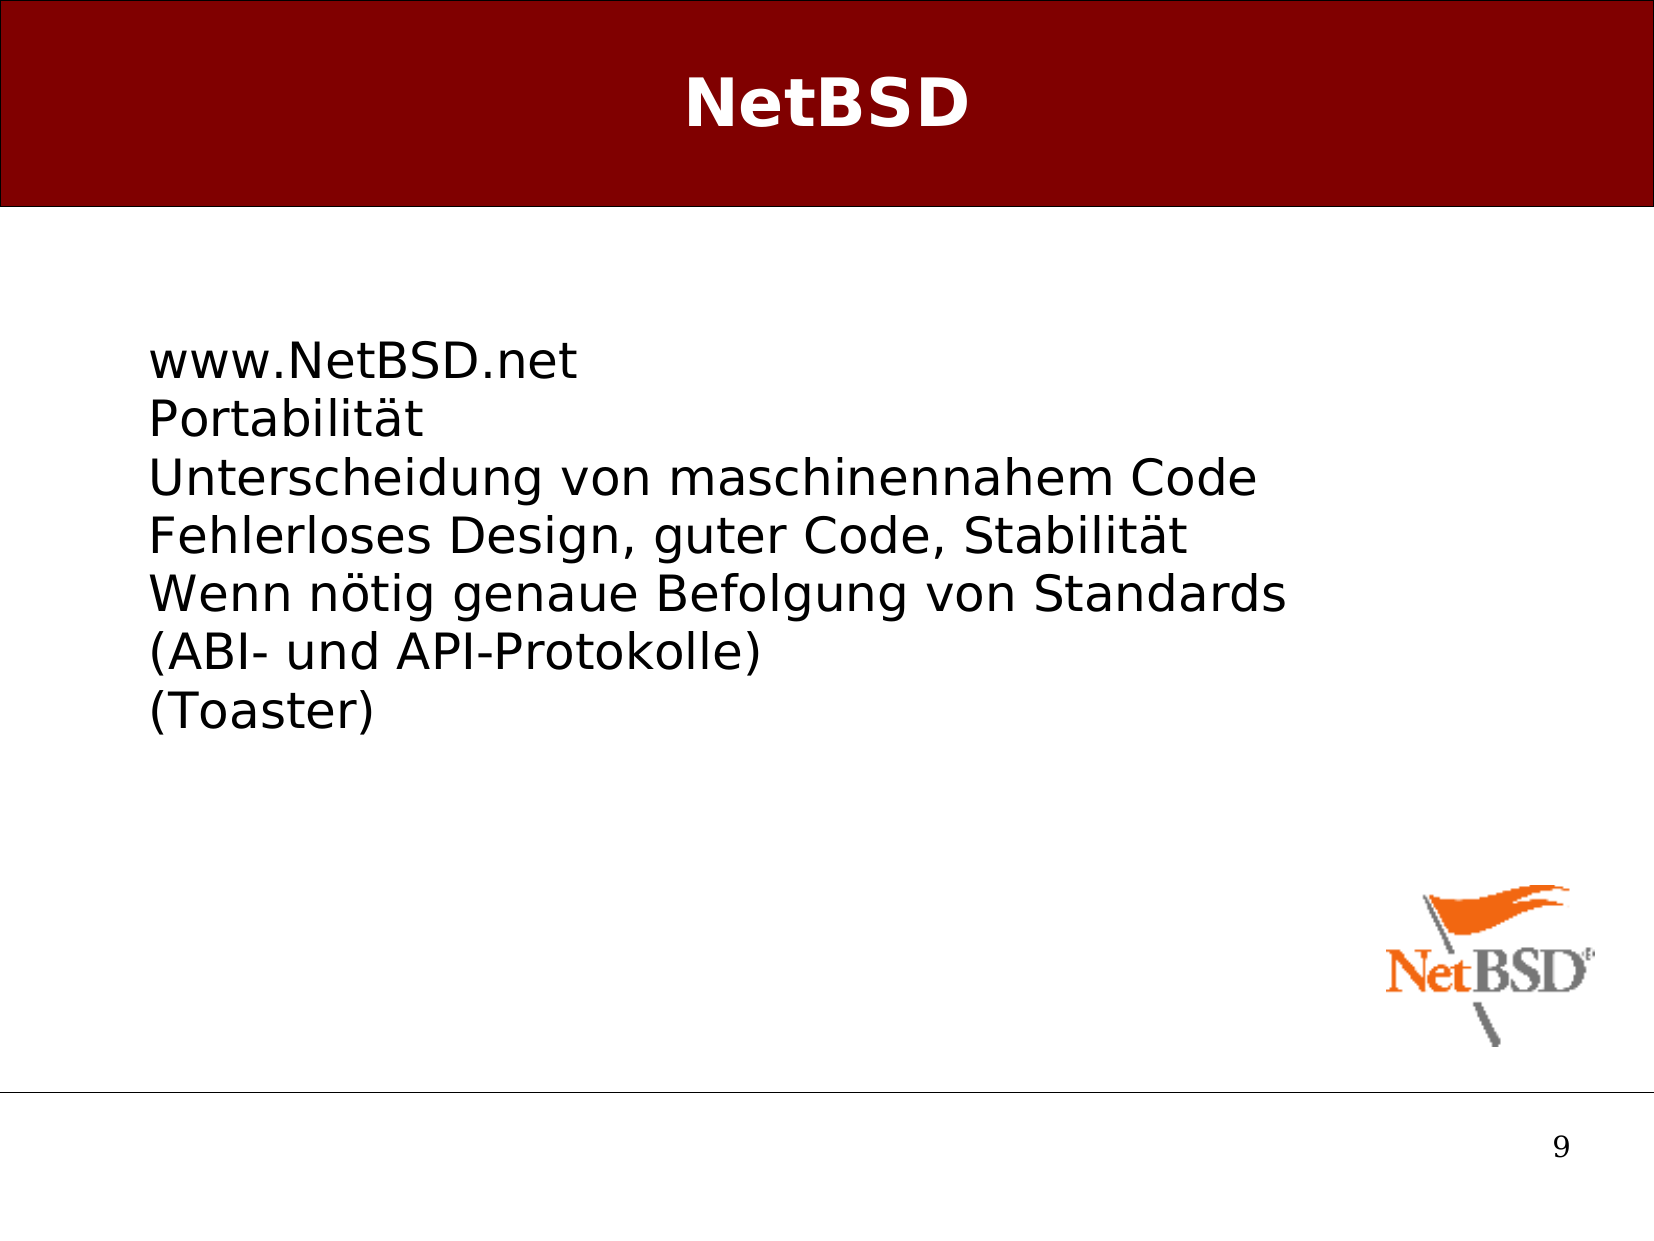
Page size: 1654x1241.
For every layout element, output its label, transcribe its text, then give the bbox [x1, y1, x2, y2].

picture [1386, 885, 1595, 1047]
text_box NetBSD [0, 0, 1654, 207]
text_box www.NetBSD.net Portabilität Unterscheidung von maschinennahem Code Fehlerloses Design, guter Code, Stabilität Wenn nötig genaue Befolgung von Standards (ABI- und API-Protokolle) (Toaster) [118, 324, 1506, 748]
text_box [59, 944, 1595, 1086]
